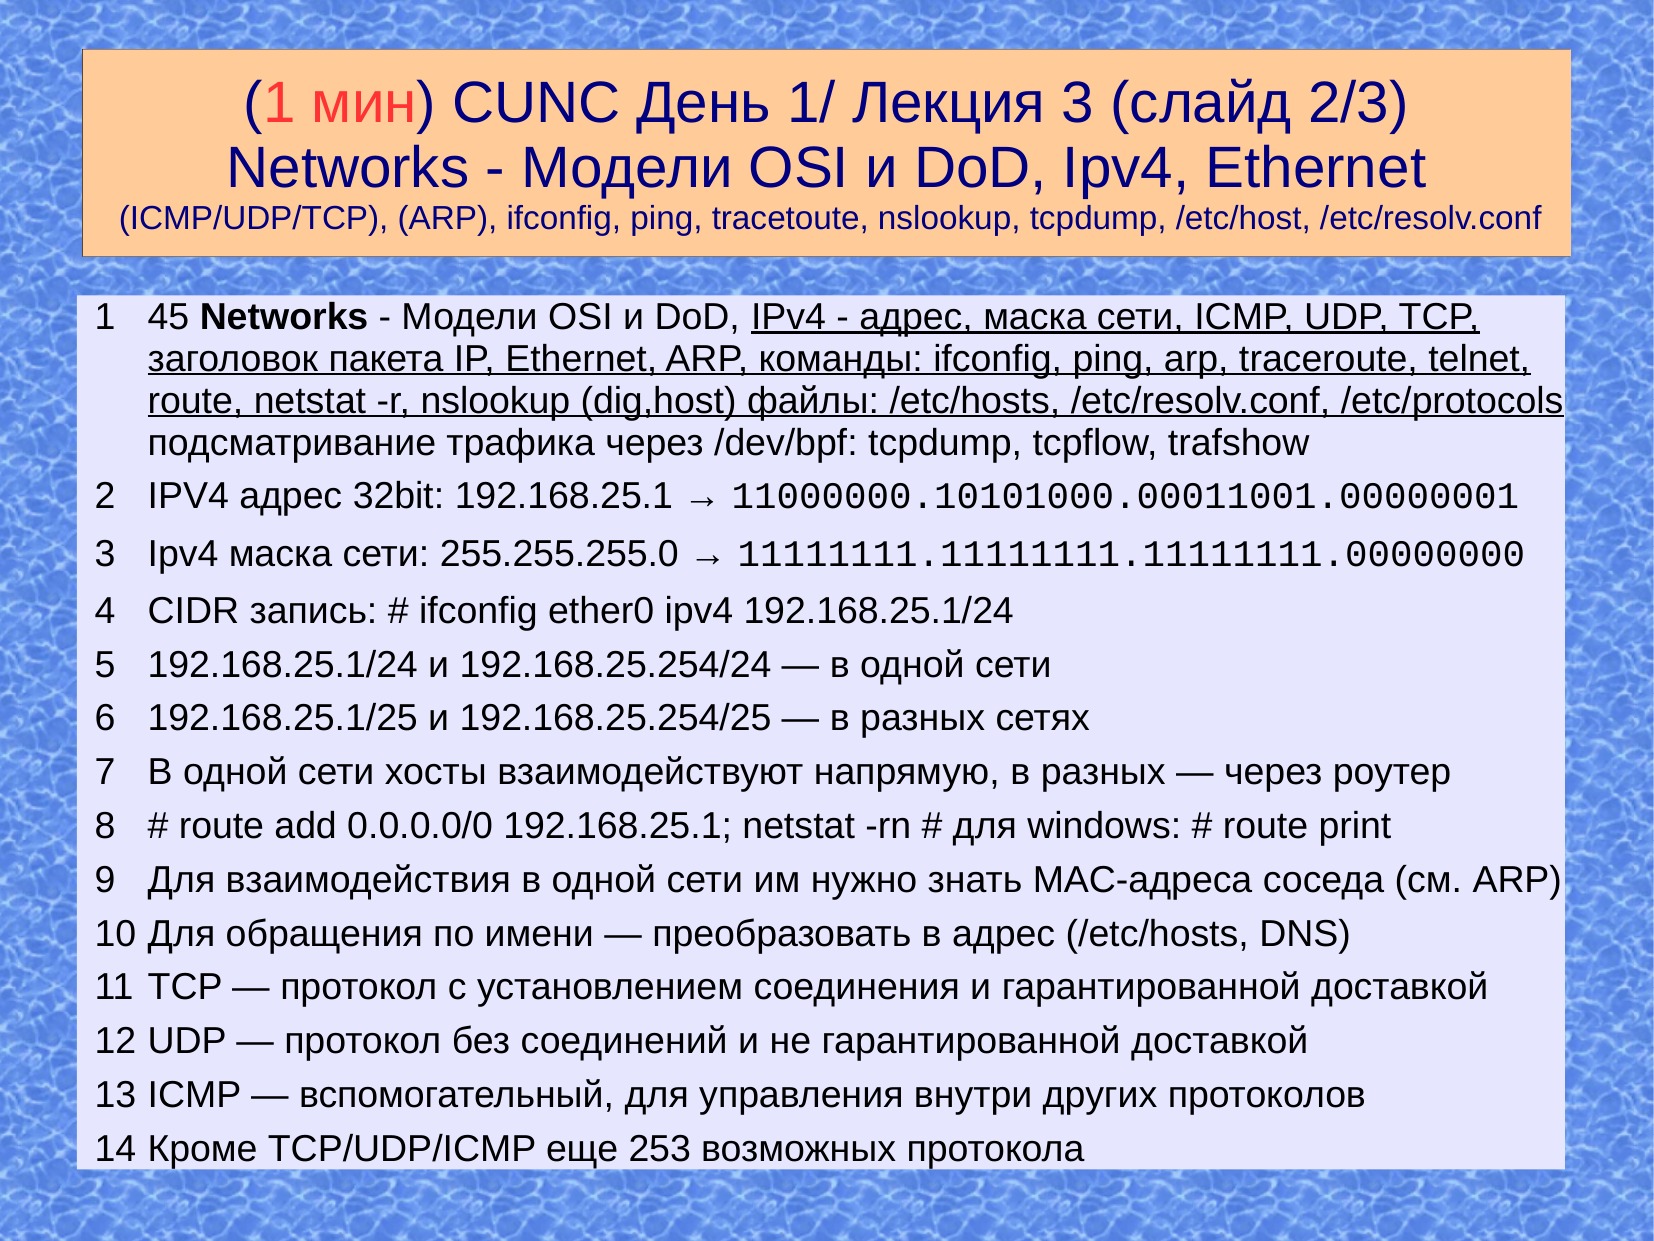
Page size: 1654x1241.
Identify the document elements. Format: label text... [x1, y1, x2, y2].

list 45 Networks - Модели OSI и DoD, IPv4 - адрес, маска сети, ICMP, UDP, TCP, заголовок пакета IP, Ethernet, ARP, команды: ifconfig, ping, arp, traceroute, telnet, route, netstat -r, nslookup (dig,host) файлы: /etc/hosts, /etc/resolv.conf, /etc/protocols подсматривание трафика через /dev/bpf: tcpdump, tcpflow, trafshow IPV4 адрес 32bit: 192.168.25.1 → 11000000.10101000.00011001.00000001 Ipv4 маска сети: 255.255.255.0 → 11111111.11111111.11111111.00000000 CIDR запись: # ifconfig ether0 ipv4 192.168.25.1/24 192.168.25.1/24 и 192.168.25.254/24 — в одной сети 192.168.25.1/25 и 192.168.25.254/25 — в разных сетях В одной сети хосты взаимодействуют напрямую, в разных — через роутер # route add 0.0.0.0/0 192.168.25.1; netstat -rn # для windows: # route print Для взаимодействия в одной сети им нужно знать MAC-адреса соседа (см. ARP) Для обращения по имени — преобразовать в адрес (/etc/hosts, DNS) TCP — протокол с установлением соединения и гарантированной доставкой UDP — протокол без соединений и не гарантированной доставкой ICMP — вспомогательный, для управления внутри других протоколов Кроме TCP/UDP/ICMP еще 253 возможных протокола [76, 295, 1565, 1170]
title (1 мин) CUNC День 1/ Лекция 3 (слайд 2/3) Networks - Модели OSI и DoD, Ipv4, Ethernet (ICMP/UDP/TCP), (ARP), ifconfig, ping, tracetoute, nslookup, tcpdump, /etc/host, /etc/resolv.conf [82, 49, 1571, 257]
picture [0, 0, 1654, 1241]
